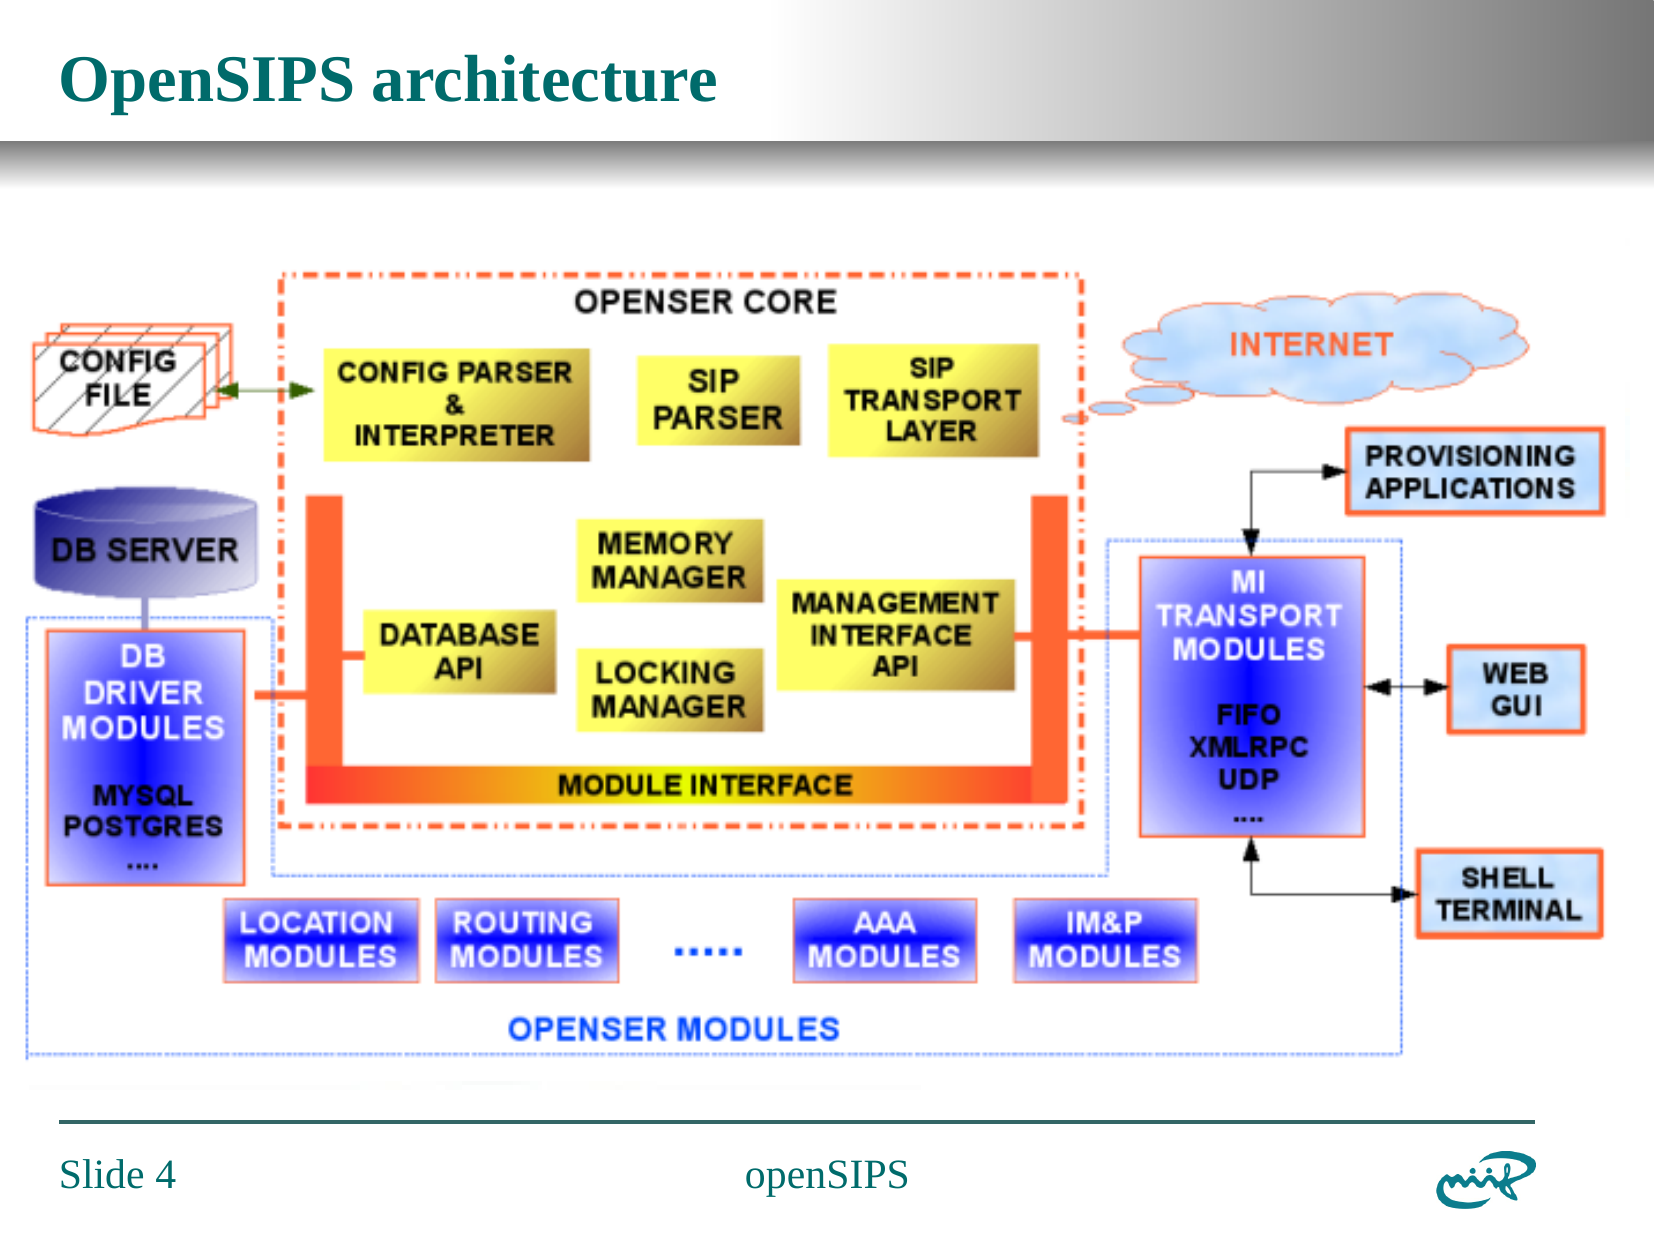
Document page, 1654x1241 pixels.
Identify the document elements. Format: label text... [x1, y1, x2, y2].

picture [8, 236, 1630, 1090]
picture [1436, 1151, 1536, 1209]
title OpenSIPS architecture [59, 29, 1418, 128]
